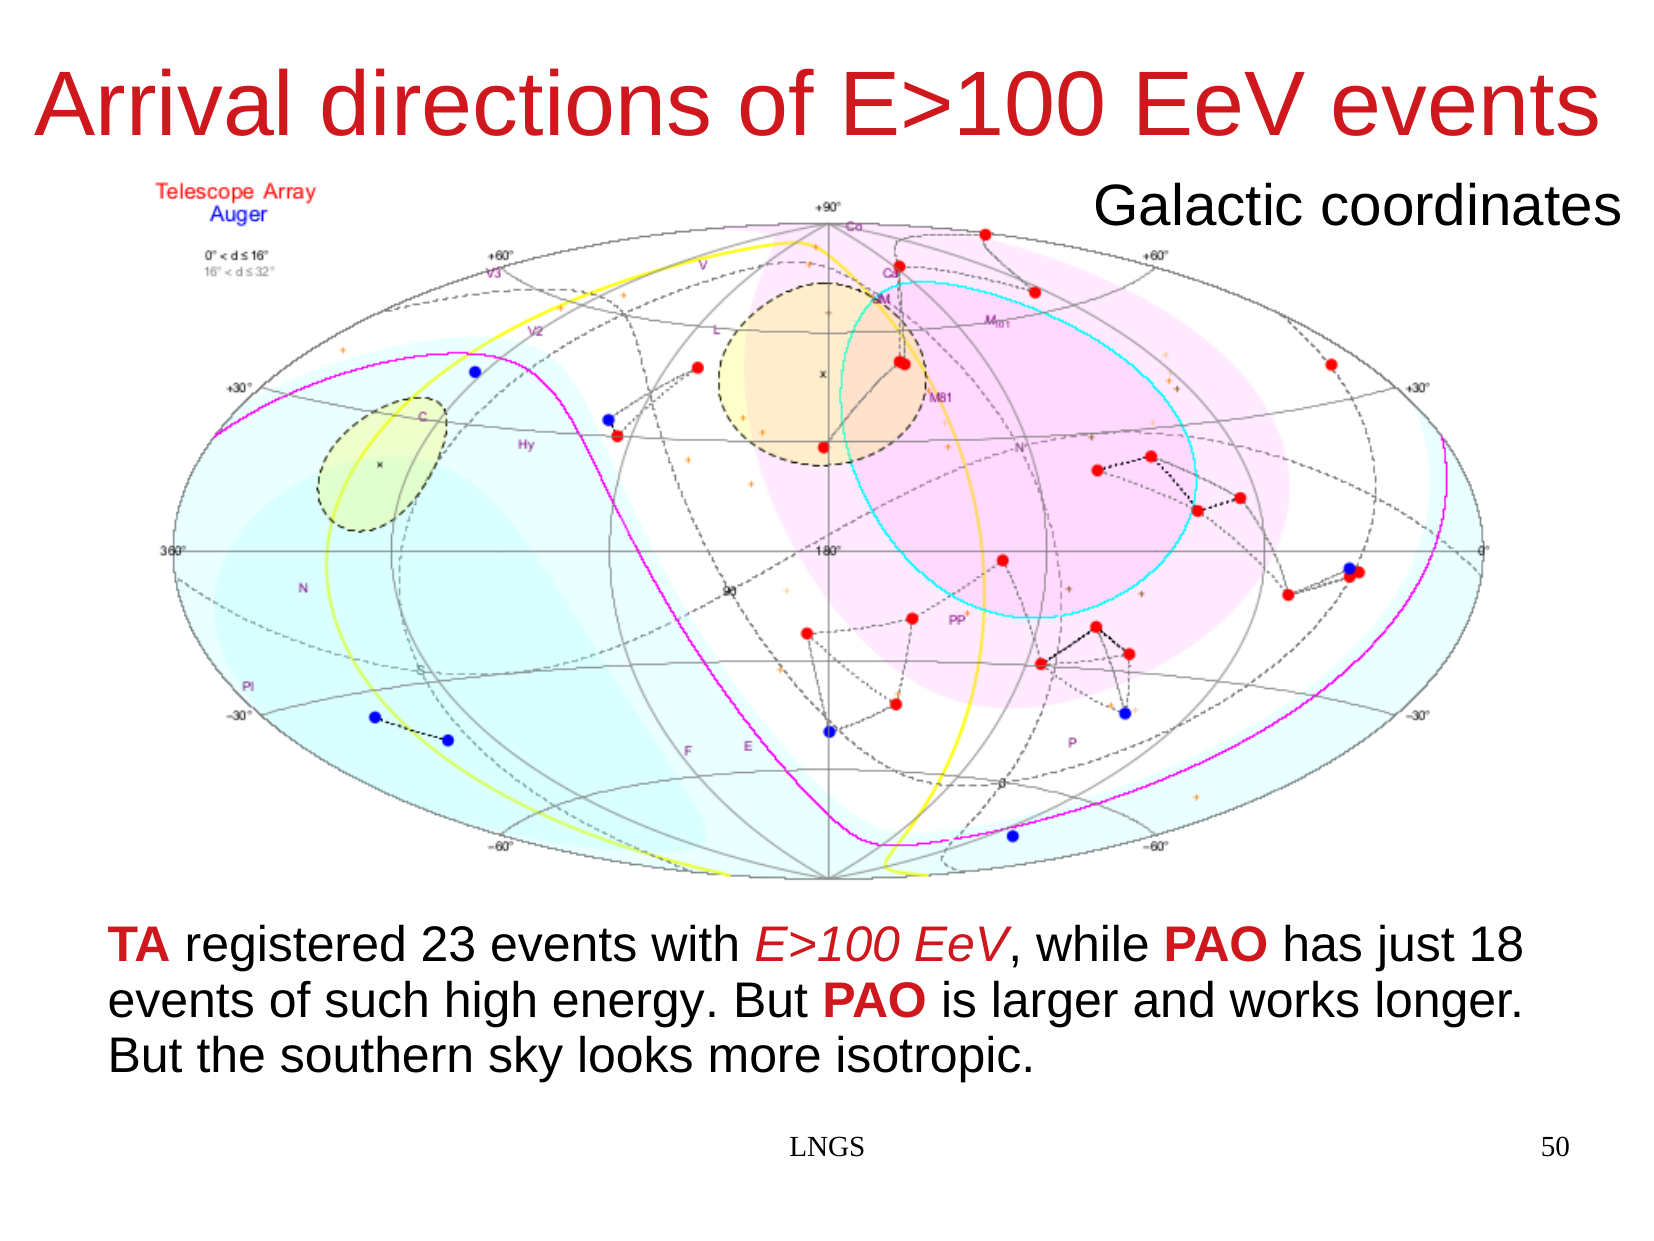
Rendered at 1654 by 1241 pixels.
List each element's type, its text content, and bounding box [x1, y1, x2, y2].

title Arrival directions of E>100 EeV events [0, 27, 1639, 181]
text_box Galactic coordinates [1078, 165, 1639, 246]
text_box TA registered 23 events with E>100 EeV, while PAO has just 18 events of such high energy. But PAO is larger and works longer. But the southern sky looks more isotropic. [93, 908, 1653, 1091]
picture [120, 165, 1501, 886]
